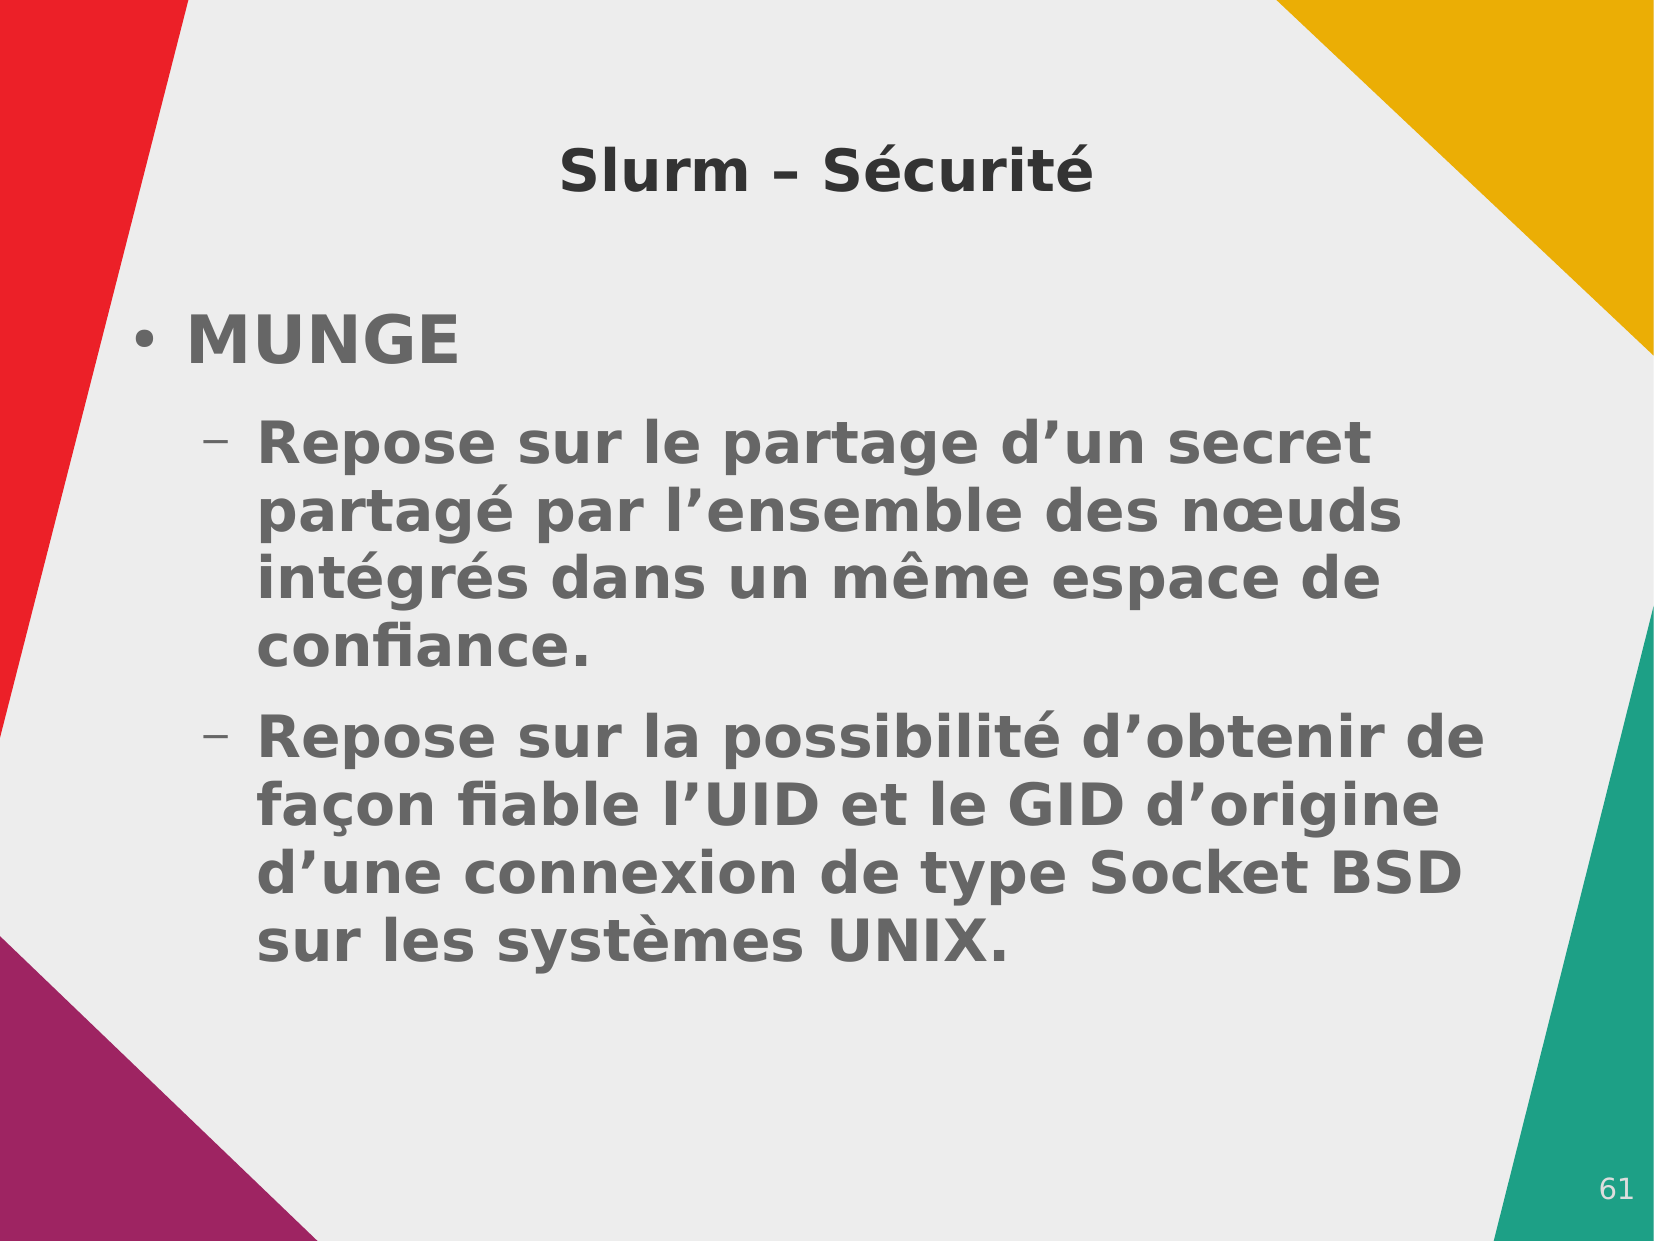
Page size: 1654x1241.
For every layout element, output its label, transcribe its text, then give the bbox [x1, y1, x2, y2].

title Slurm – Sécurité [114, 73, 1539, 271]
list MUNGE Repose sur le partage d’un secret partagé par l’ensemble des nœuds intégrés dans un même espace de confiance. Repose sur la possibilité d’obtenir de façon fiable l’UID et le GID d’origine d’une connexion de type Socket BSD sur les systèmes UNIX. [114, 302, 1539, 1217]
